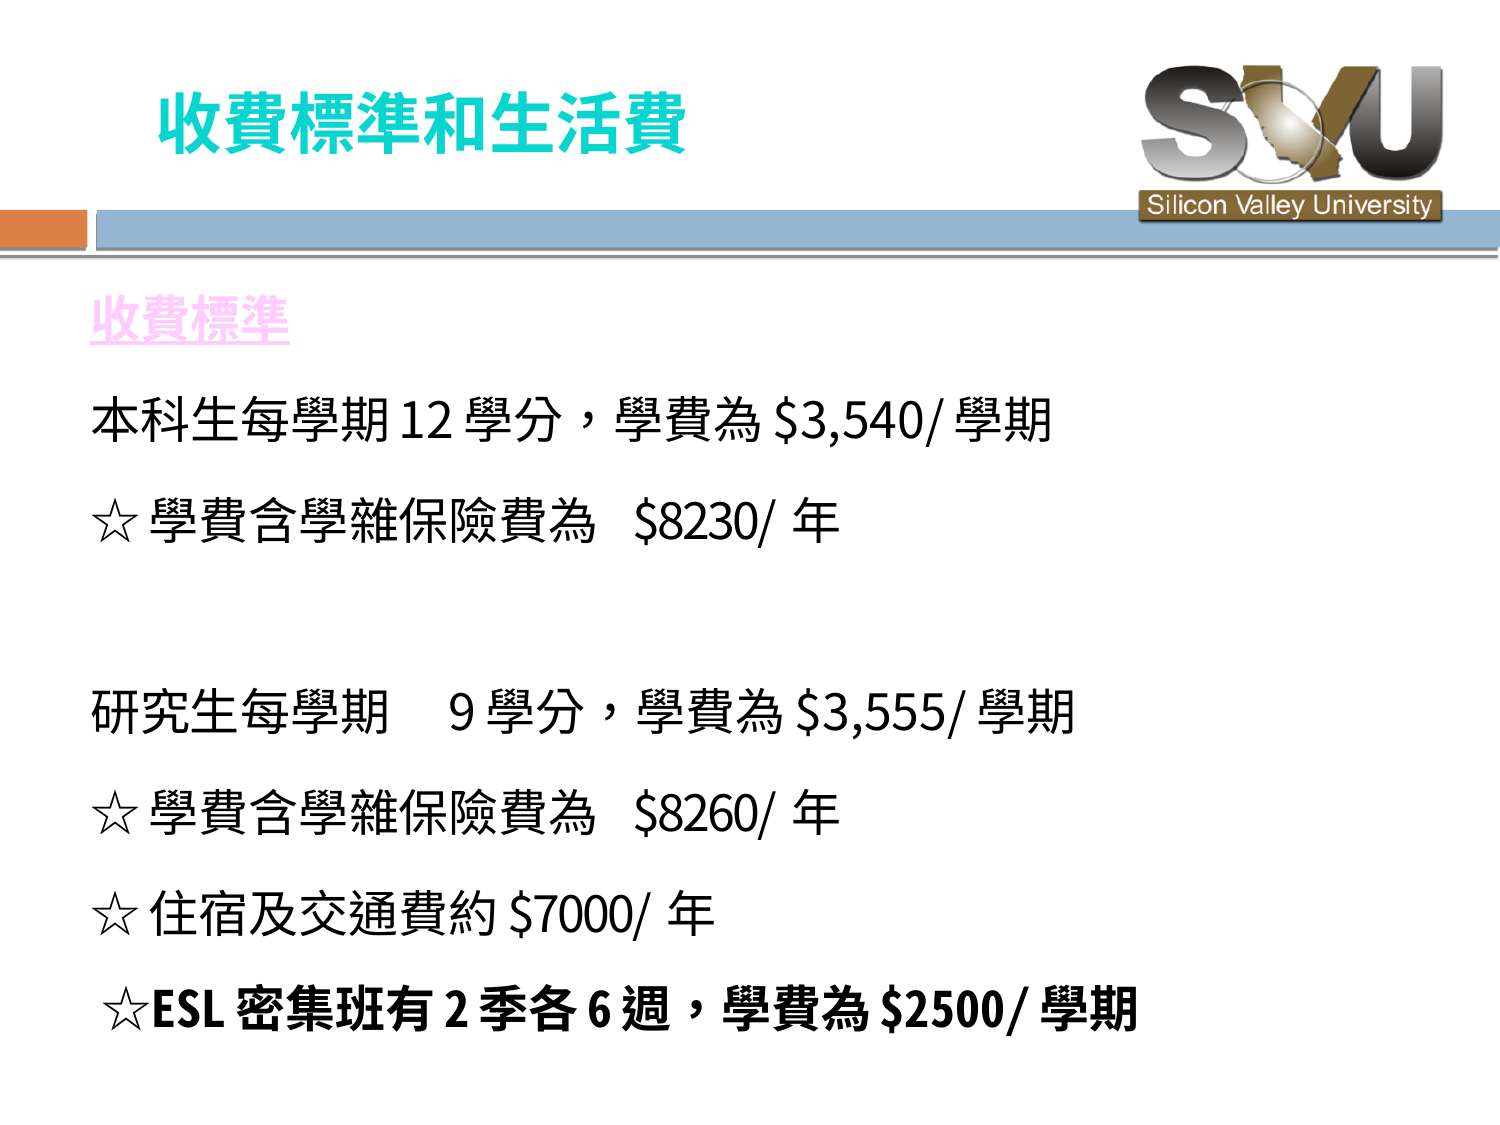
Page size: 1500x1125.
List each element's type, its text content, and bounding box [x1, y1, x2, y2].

list 收費標準 本科生每學期12學分，學費為$3,540/學期 ☆學費含學雜保險費為 $8230/年 研究生每學期 9學分，學費為$3,555/學期 ☆學費含學雜保險費為 $8260/年 ☆住宿及交通費約$7000/年 ☆ESL密集班有2季各6週，學費為$2500/學期 [75, 249, 1425, 1050]
text_box 收費標準和生活費 [63, 81, 888, 162]
picture [1137, 61, 1445, 225]
